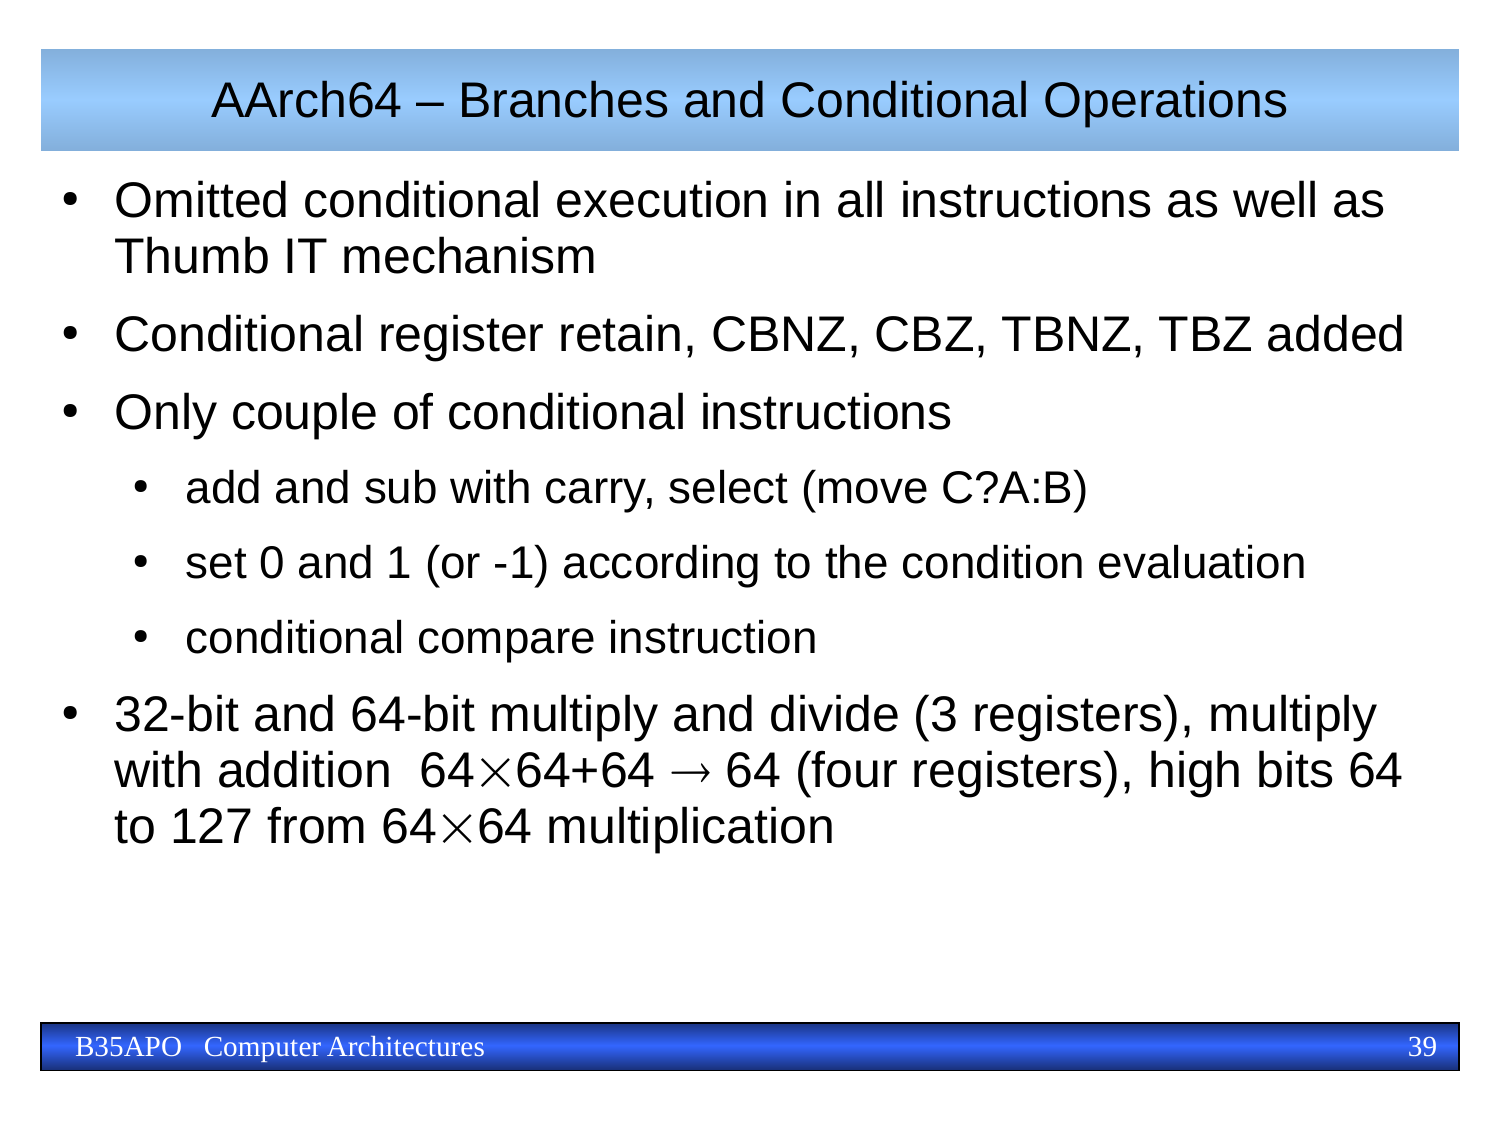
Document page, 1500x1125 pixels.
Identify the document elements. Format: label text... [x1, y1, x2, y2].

list Omitted conditional execution in all instructions as well as Thumb IT mechanism Conditional register retain, CBNZ, CBZ, TBNZ, TBZ added Only couple of conditional instructions add and sub with carry, select (move C?A:B) set 0 and 1 (or -1) according to the condition evaluation conditional compare instruction 32-bit and 64-bit multiply and divide (3 registers), multiply with addition 64×64+64  64 (four registers), high bits 64 to 127 from 64×64 multiplication [43, 172, 1457, 1013]
title AArch64 – Branches and Conditional Operations [41, 49, 1459, 151]
